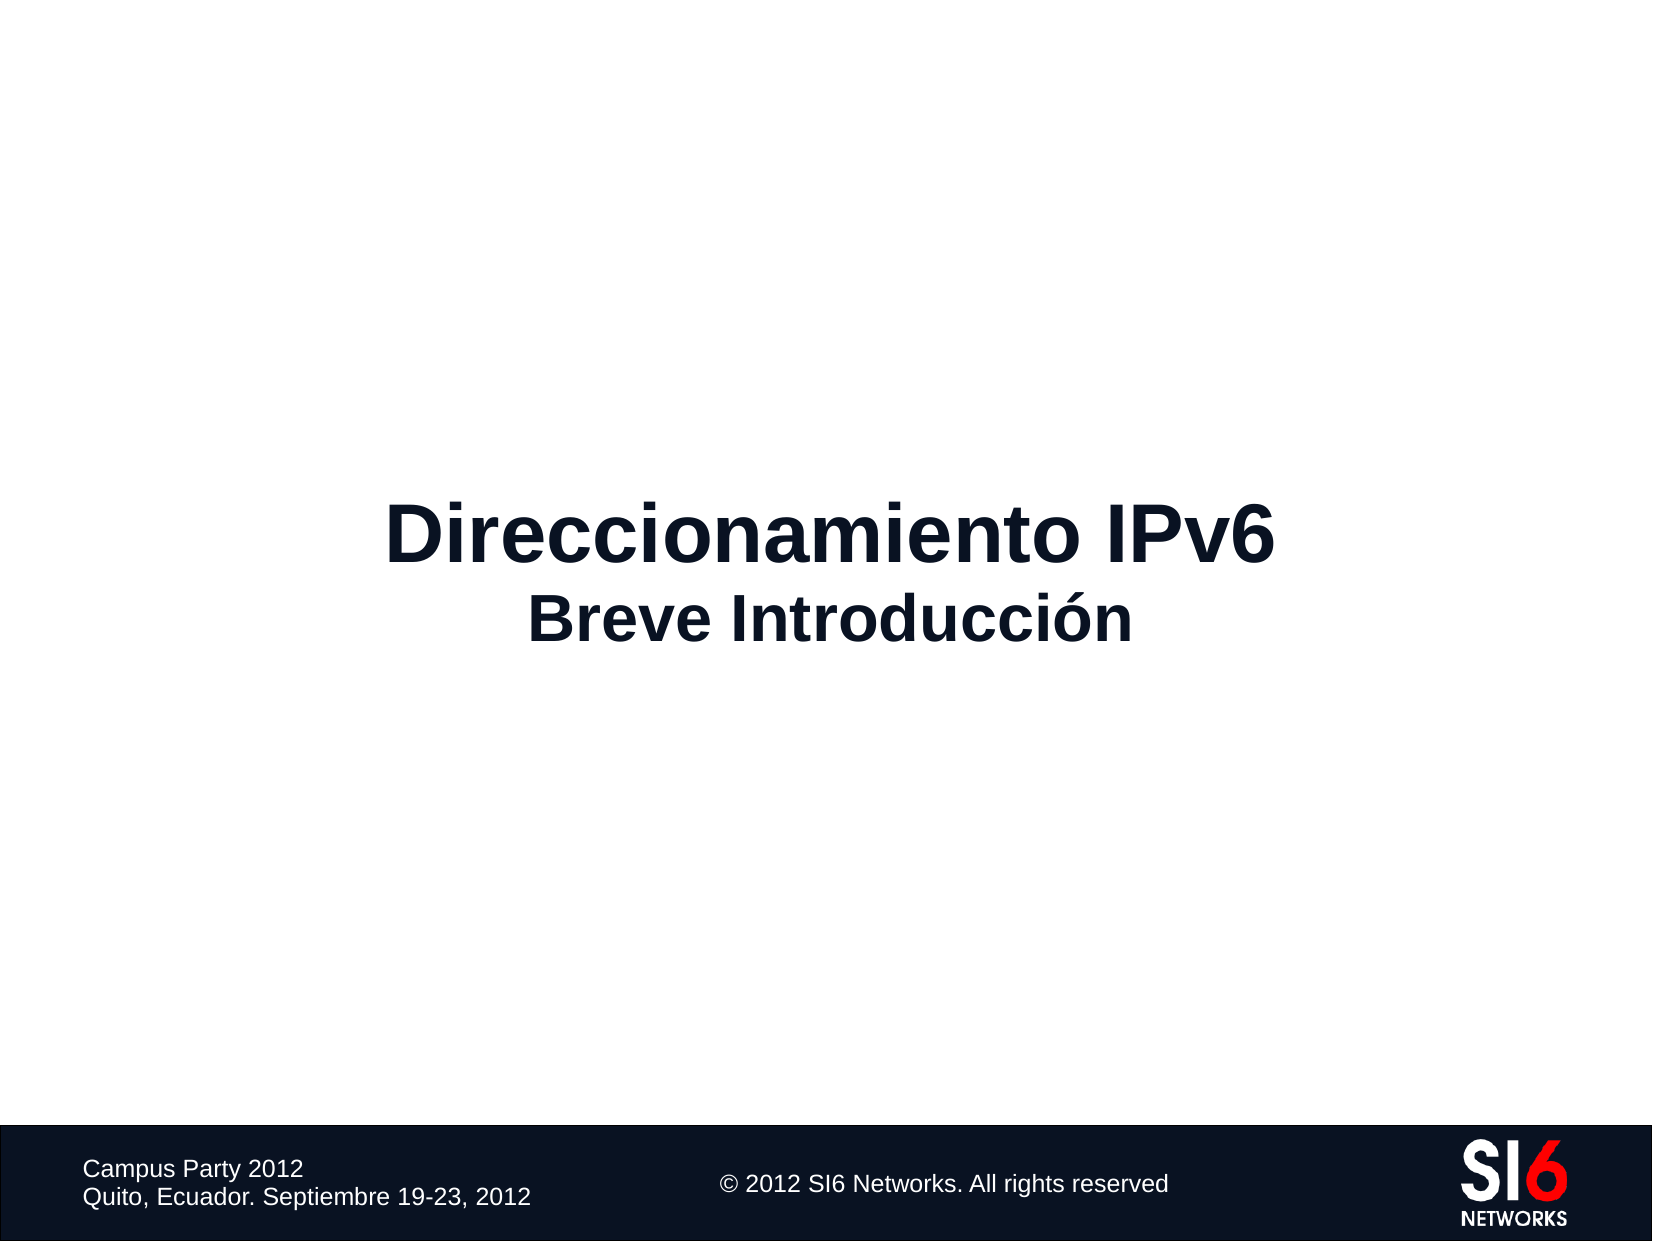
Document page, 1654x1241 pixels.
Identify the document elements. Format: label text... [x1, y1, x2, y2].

title Direccionamiento IPv6 Breve Introducción [86, 467, 1576, 676]
picture [1461, 1139, 1567, 1226]
